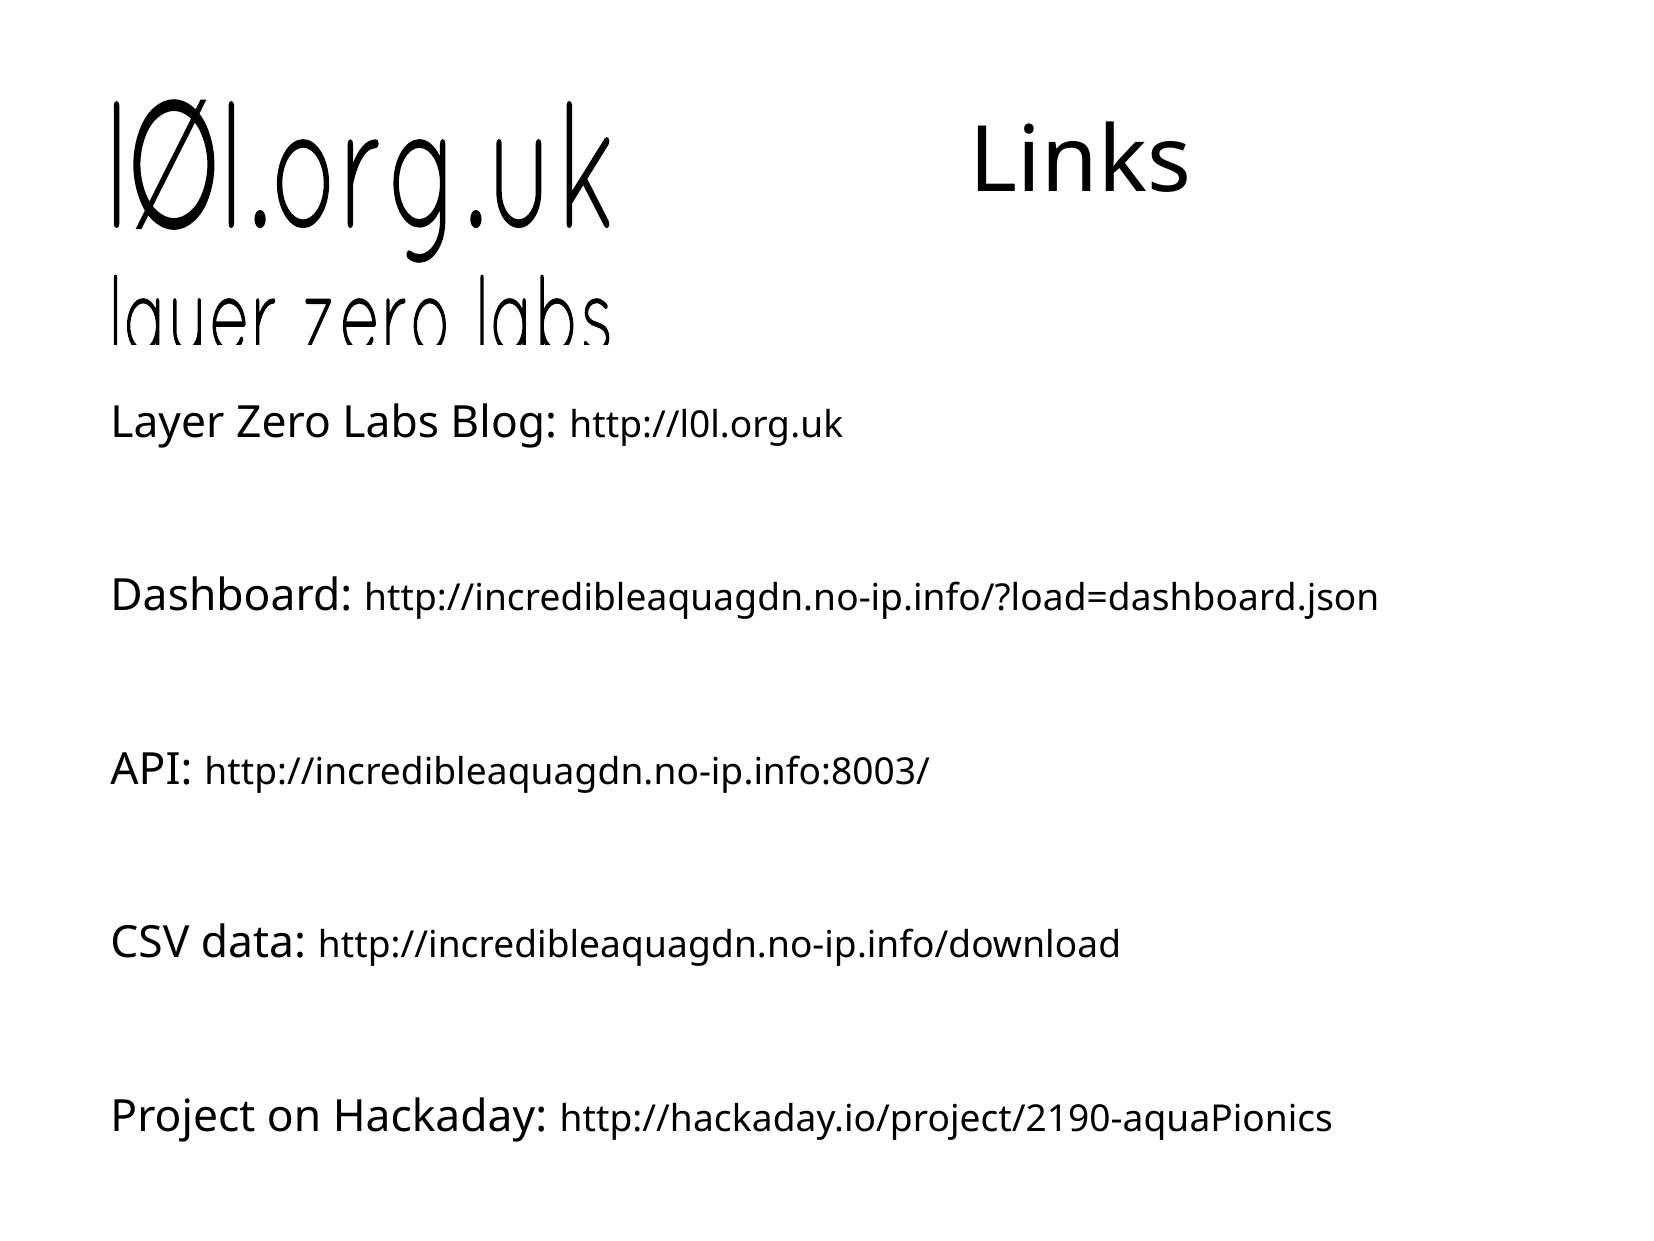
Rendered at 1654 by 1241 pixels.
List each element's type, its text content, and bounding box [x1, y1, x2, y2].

list Layer Zero Labs Blog: http://l0l.org.uk Dashboard: http://incredibleaquagdn.no-ip.info/?load=dashboard.json API: http://incredibleaquagdn.no-ip.info:8003/ CSV data: http://incredibleaquagdn.no-ip.info/download Project on Hackaday: http://hackaday.io/project/2190-aquaPionics [47, 389, 1619, 1152]
title Links [590, 52, 1571, 260]
